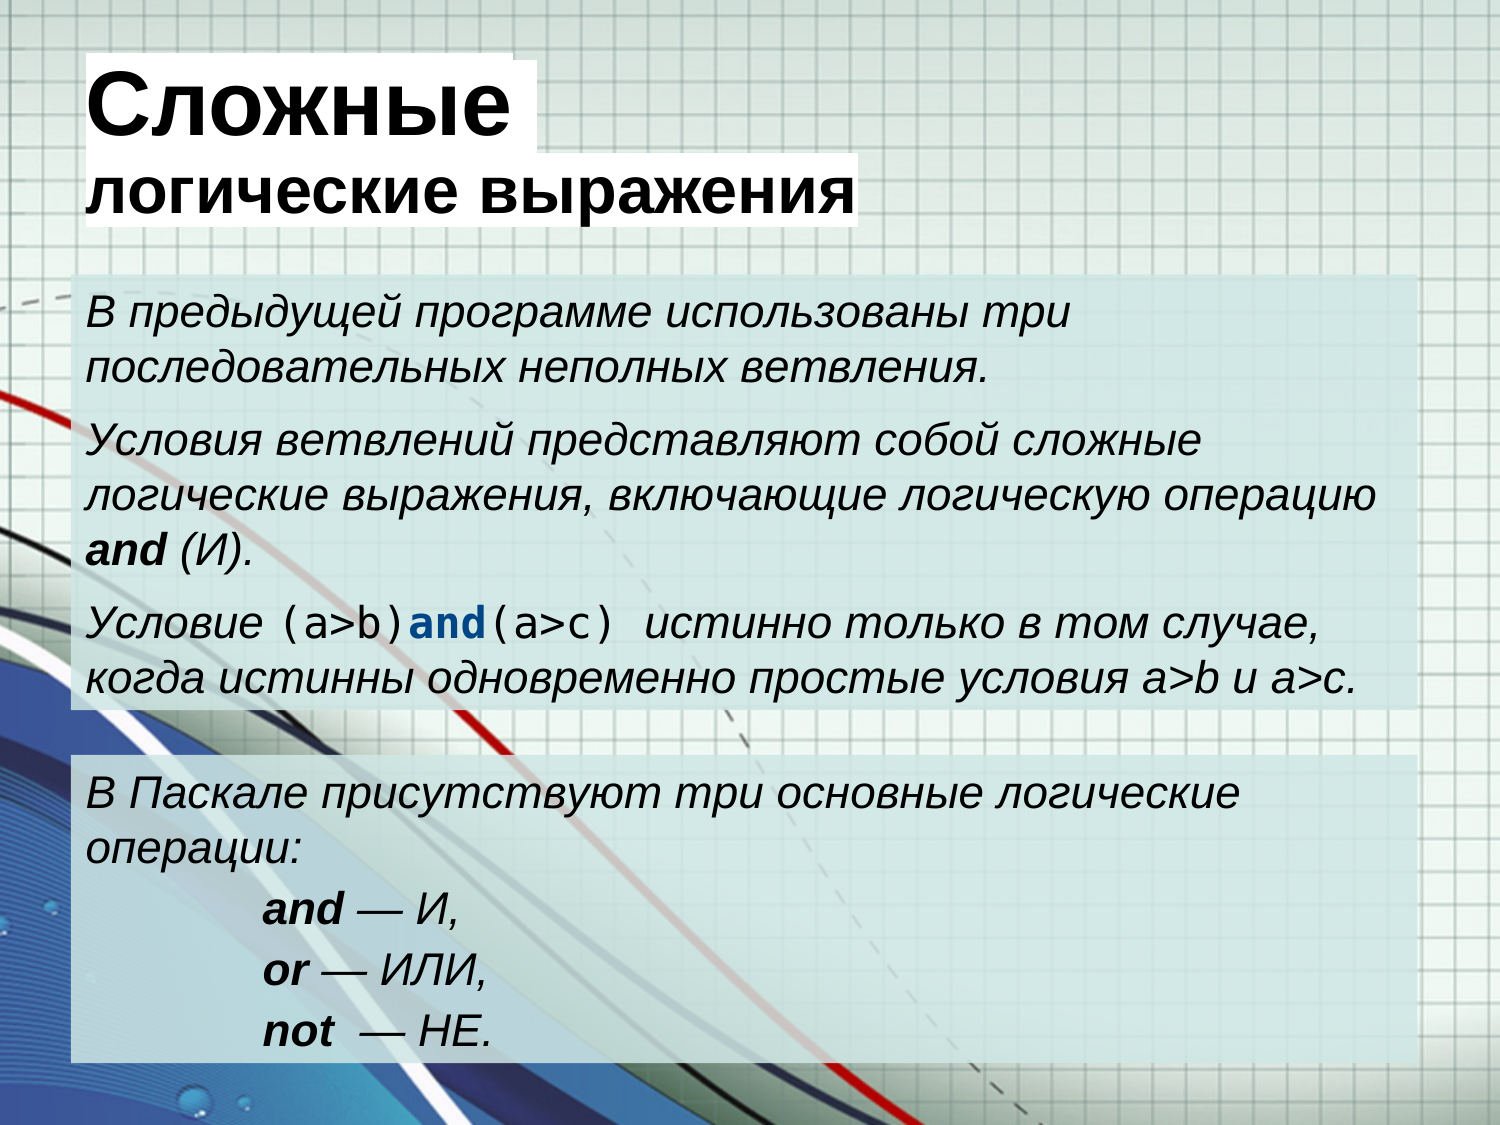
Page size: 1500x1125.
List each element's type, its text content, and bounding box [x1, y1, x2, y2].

picture [0, 0, 1500, 1125]
text_box В Паскале присутствуют три основные логические операции: and — И, or — ИЛИ, not — НЕ. [70, 754, 1418, 1064]
text_box В предыдущей программе использованы три последовательных неполных ветвления. Условия ветвлений представляют собой сложные логические выражения, включающие логическую операцию and (И). Условие (a>b)and(a>c) истинно только в том случае, когда истинны одновременно простые условия a>b и a>c. [70, 274, 1418, 711]
title Сложные логические выражения [70, 43, 1397, 241]
